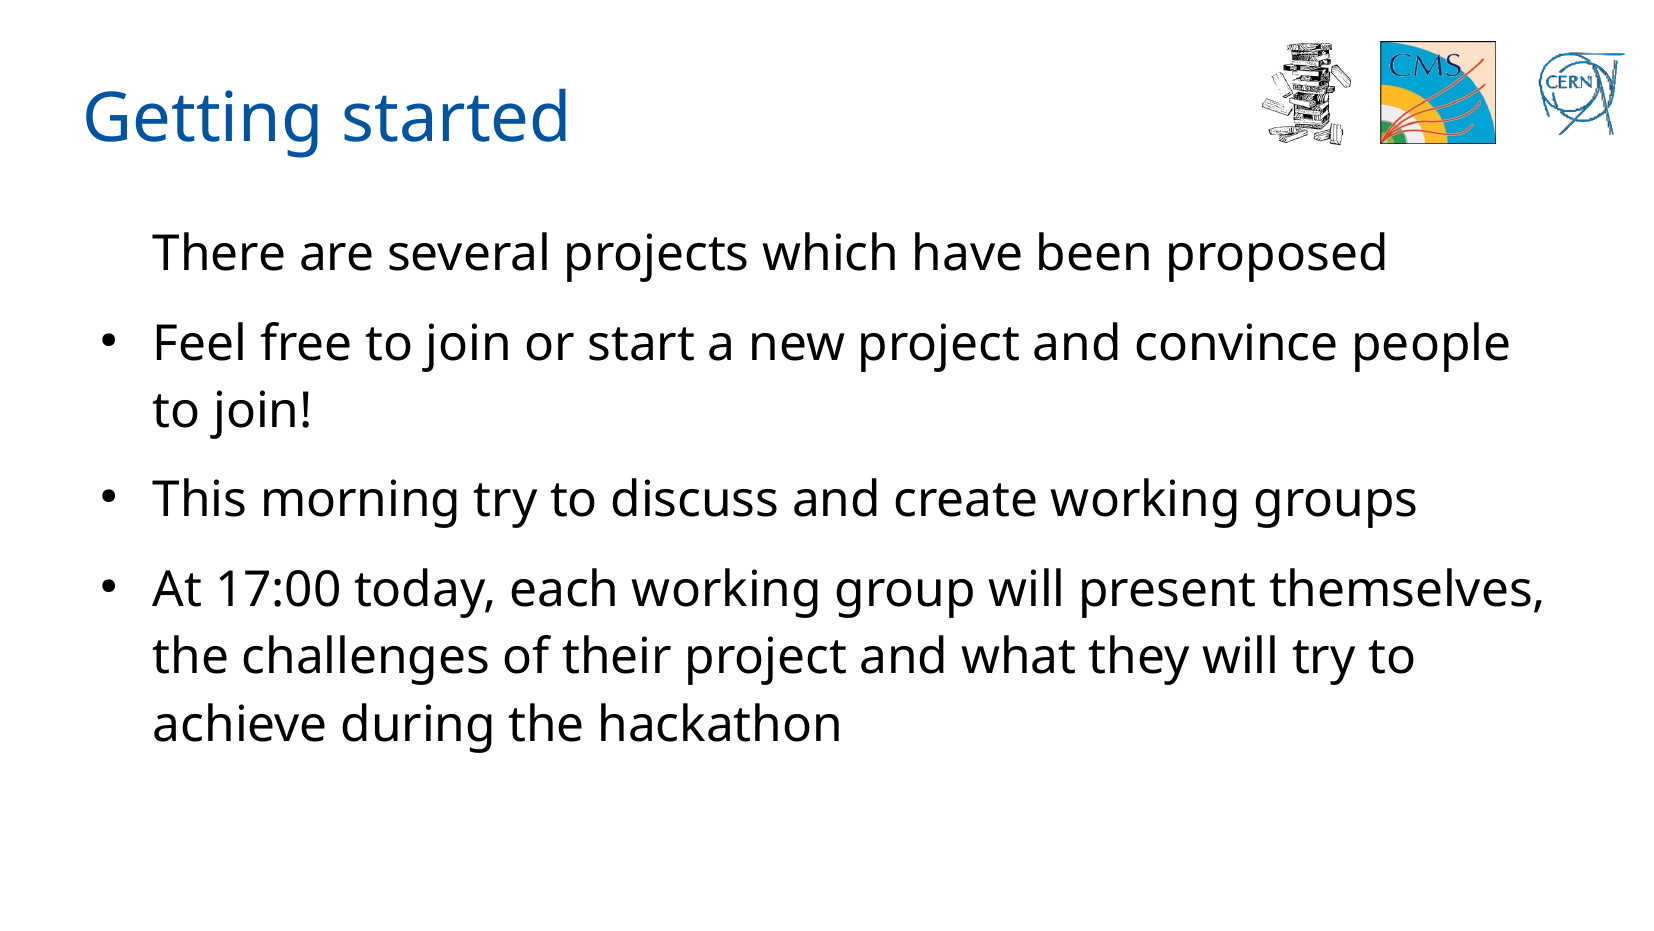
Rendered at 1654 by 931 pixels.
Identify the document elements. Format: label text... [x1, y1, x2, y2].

picture [1260, 38, 1361, 147]
picture [1380, 41, 1496, 144]
title Getting started [82, 37, 1231, 193]
list There are several projects which have been proposed Feel free to join or start a new project and convince people to join! This morning try to discuss and create working groups At 17:00 today, each working group will present themselves, the challenges of their project and what they will try to achieve during the hackathon [82, 217, 1571, 758]
picture [1530, 51, 1634, 136]
